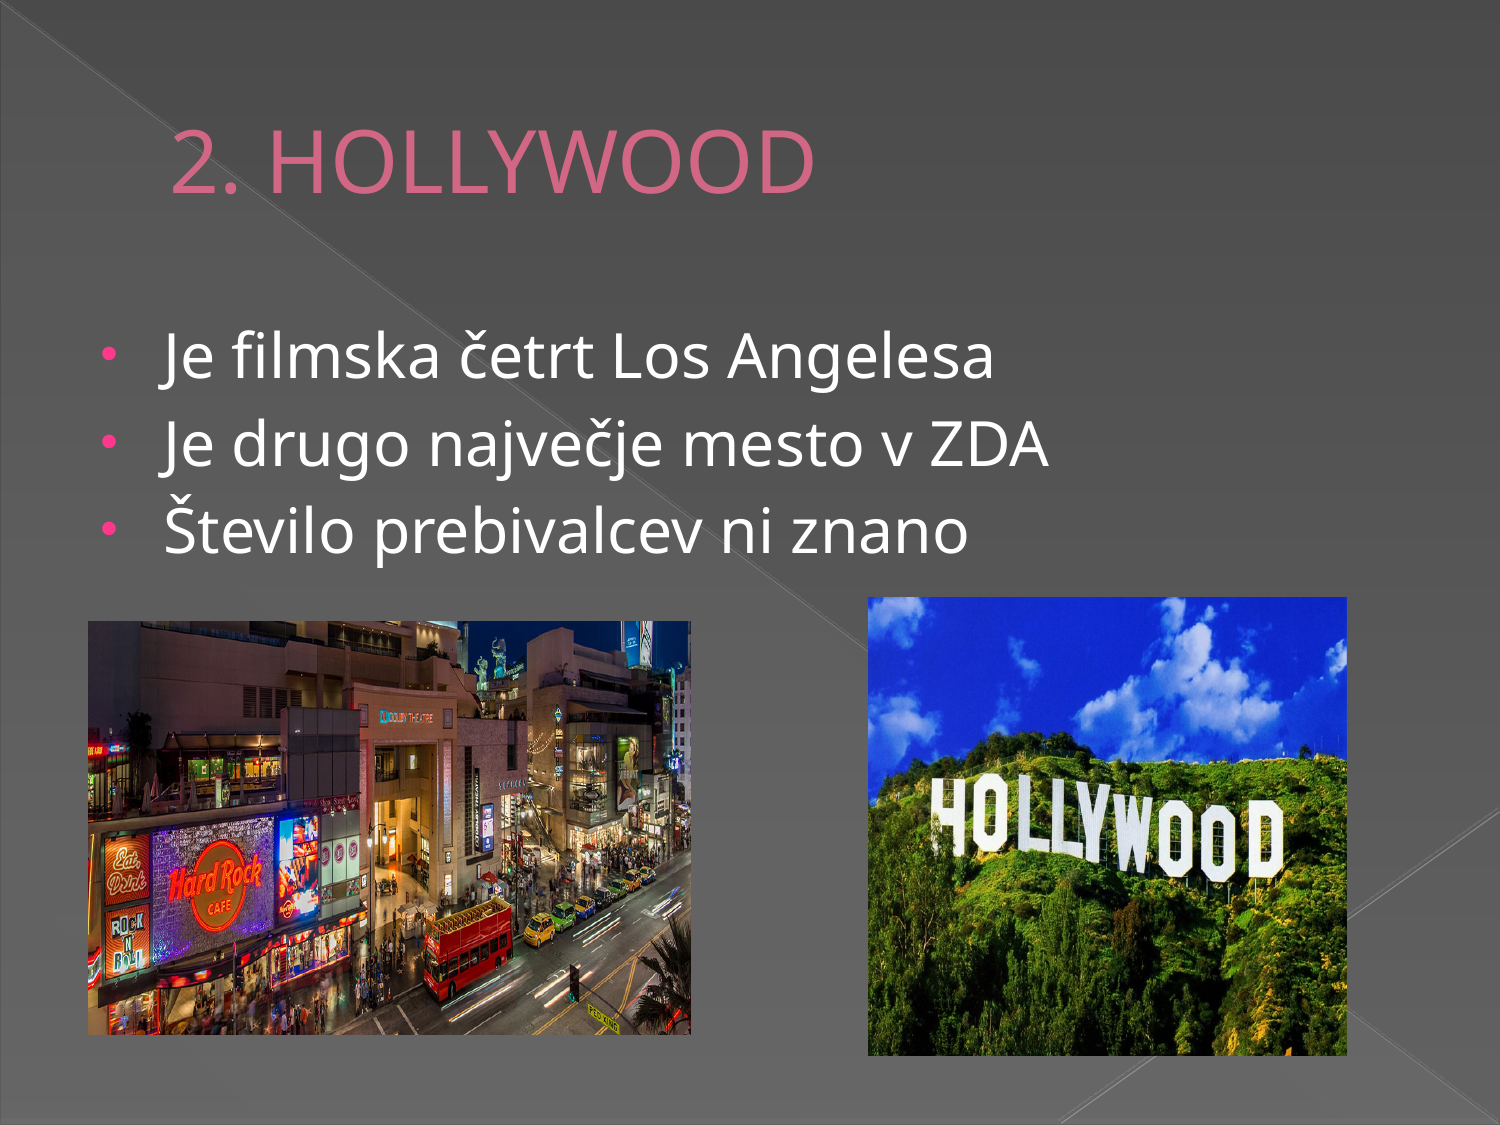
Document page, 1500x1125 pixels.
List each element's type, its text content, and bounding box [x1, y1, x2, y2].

picture [868, 597, 1347, 1056]
list Je filmska četrt Los Angelesa Je drugo največje mesto v ZDA Število prebivalcev ni znano [75, 308, 1425, 1059]
picture [88, 621, 691, 1035]
title 2. HOLLYWOOD [75, 43, 1425, 274]
